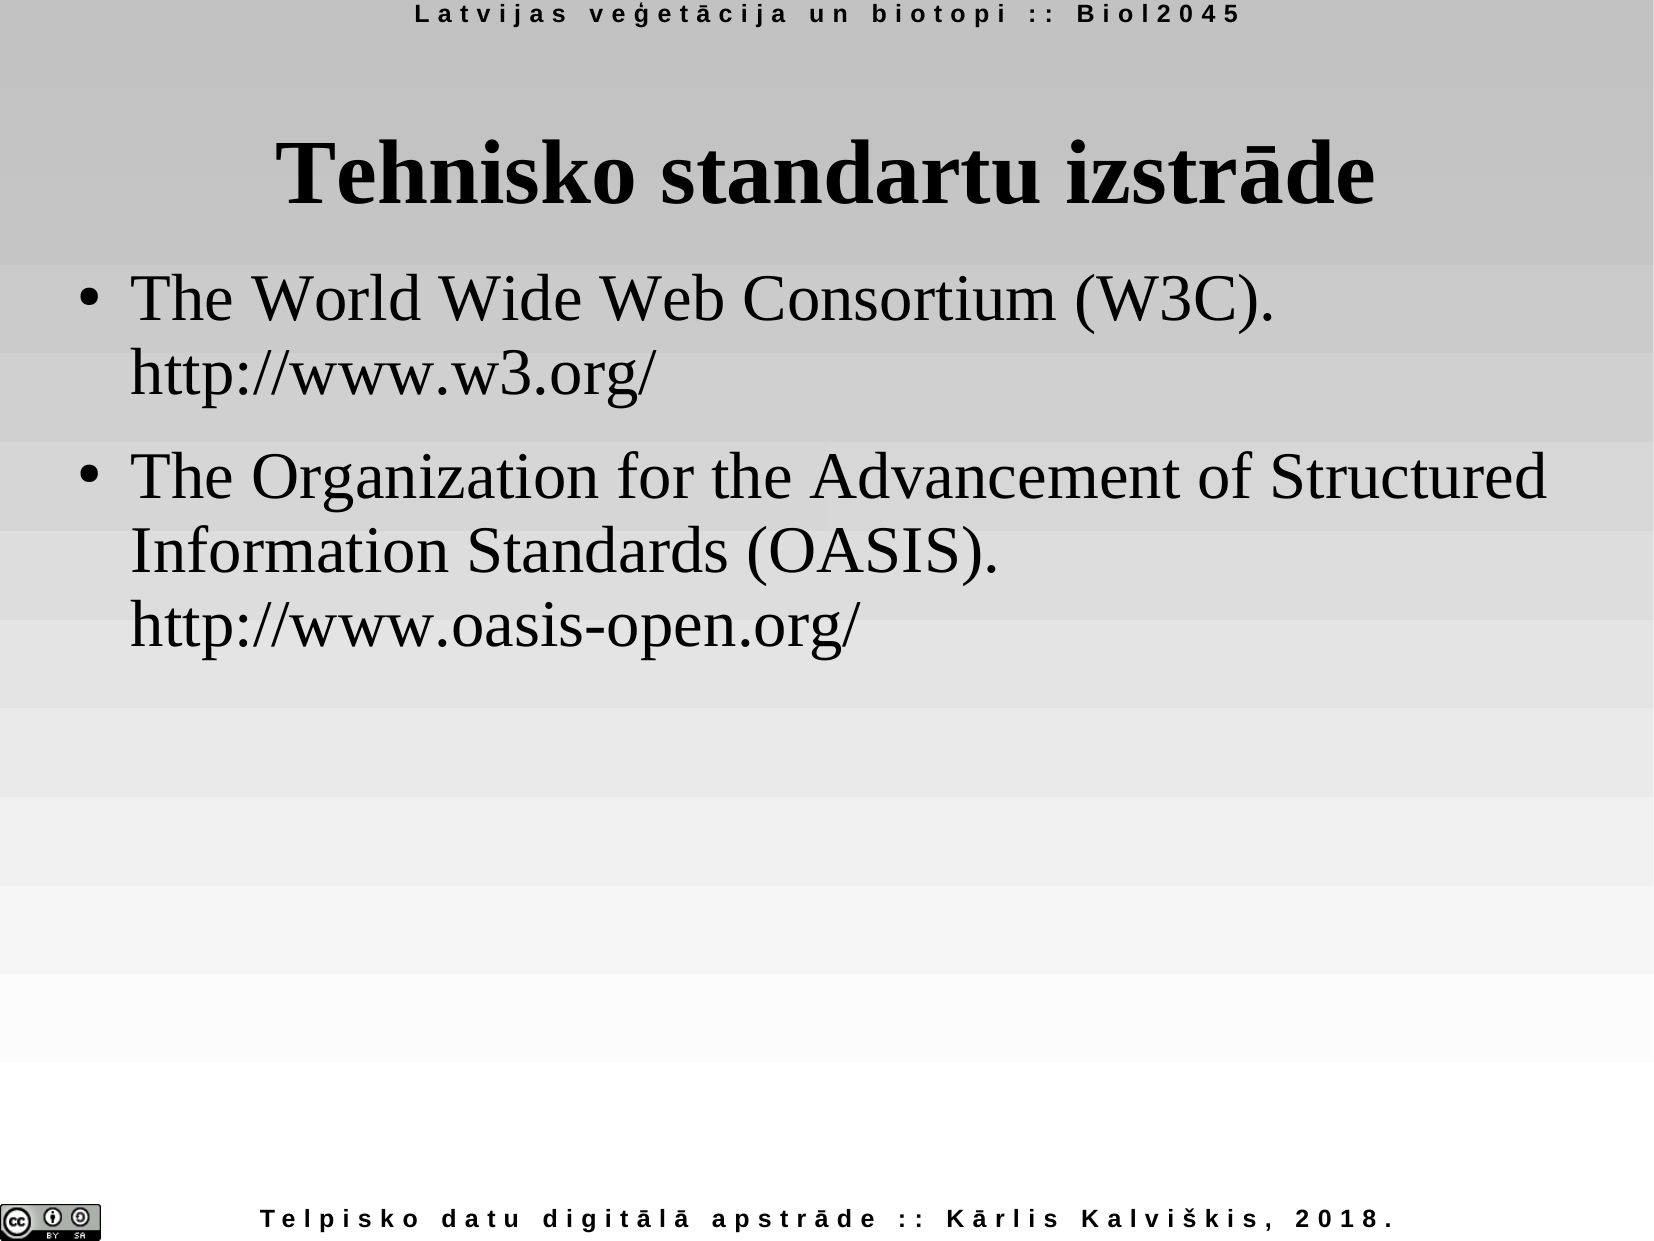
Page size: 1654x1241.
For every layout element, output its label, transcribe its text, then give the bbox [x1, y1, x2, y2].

list The World Wide Web Consortium (W3C). http://www.w3.org/ The Organization for the Advancement of Structured Information Standards (OASIS). http://www.oasis-open.org/ [59, 261, 1596, 1175]
title Tehnisko standartu izstrāde [29, 49, 1625, 296]
picture [0, 0, 1654, 1241]
